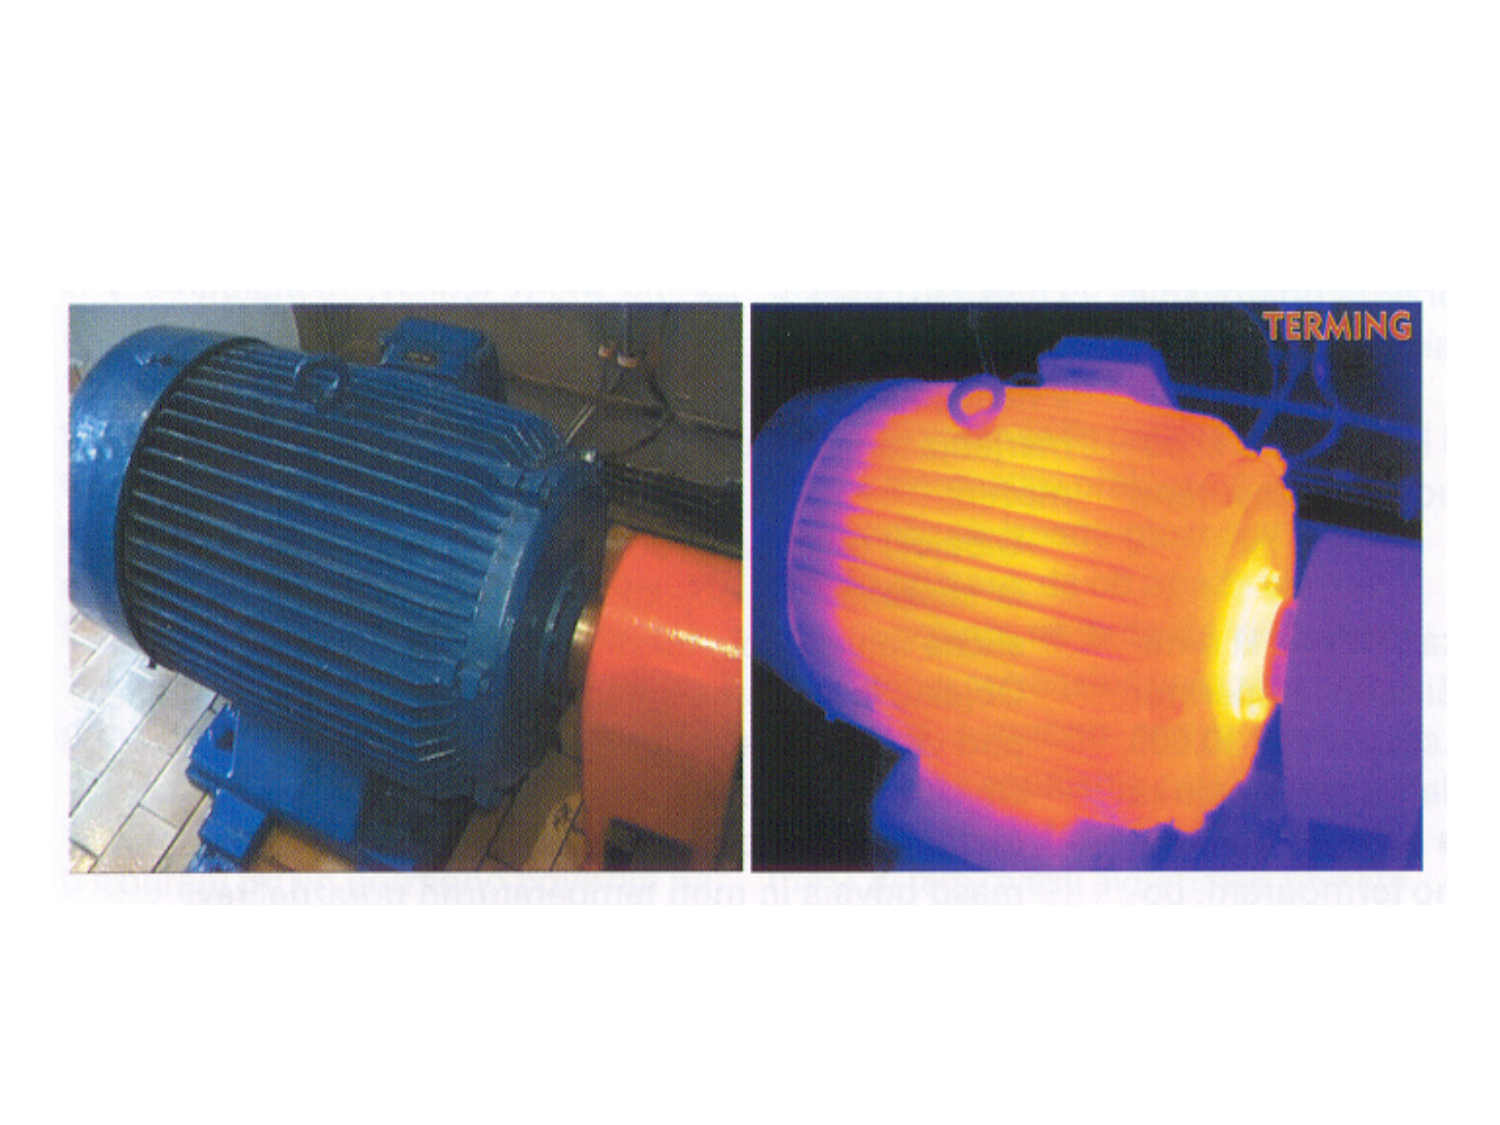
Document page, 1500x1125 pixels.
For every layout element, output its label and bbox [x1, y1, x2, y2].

chart [53, 290, 1447, 905]
